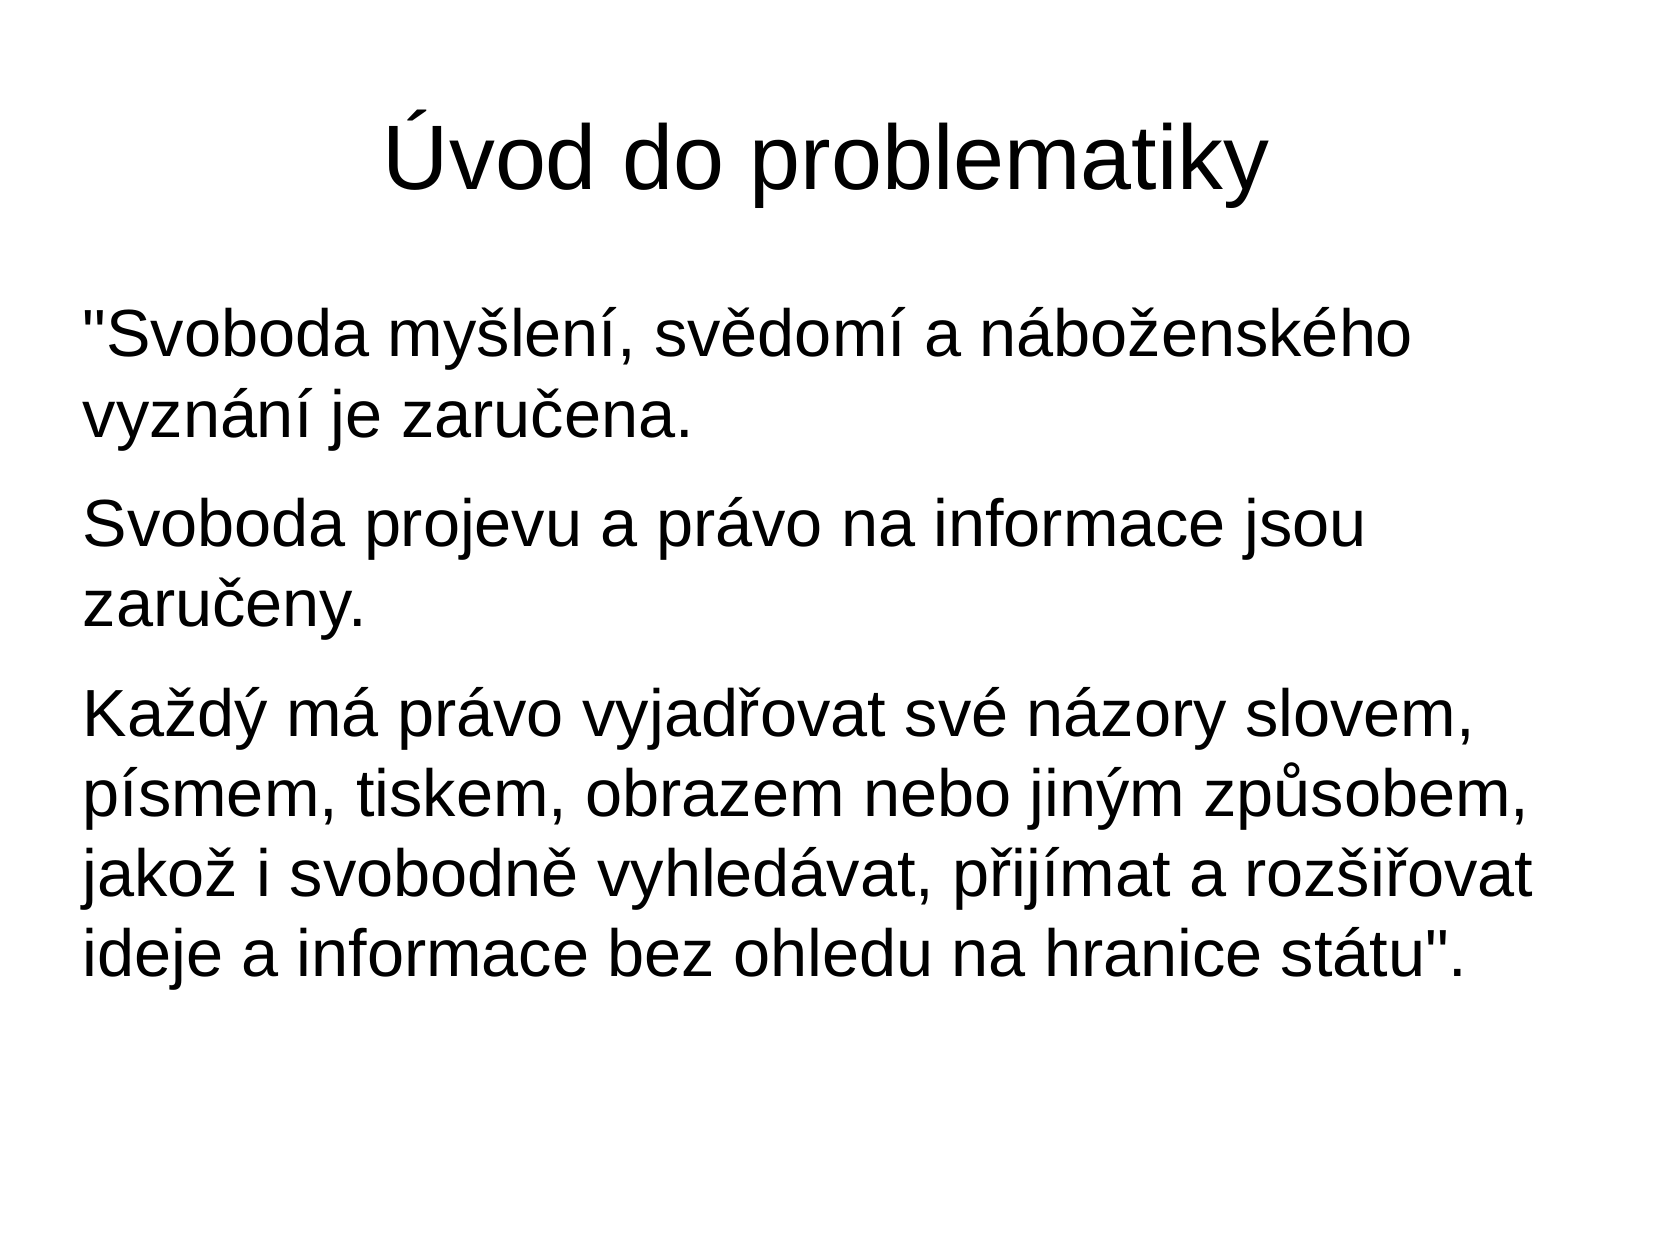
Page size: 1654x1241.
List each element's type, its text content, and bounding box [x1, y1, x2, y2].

list "Svoboda myšlení, svědomí a náboženského vyznání je zaručena. Svoboda projevu a právo na informace jsou zaručeny. Každý má právo vyjadřovat své názory slovem, písmem, tiskem, obrazem nebo jiným způsobem, jakož i svobodně vyhledávat, přijímat a rozšiřovat ideje a informace bez ohledu na hranice státu". [82, 290, 1538, 1010]
title Úvod do problematiky [82, 49, 1571, 257]
